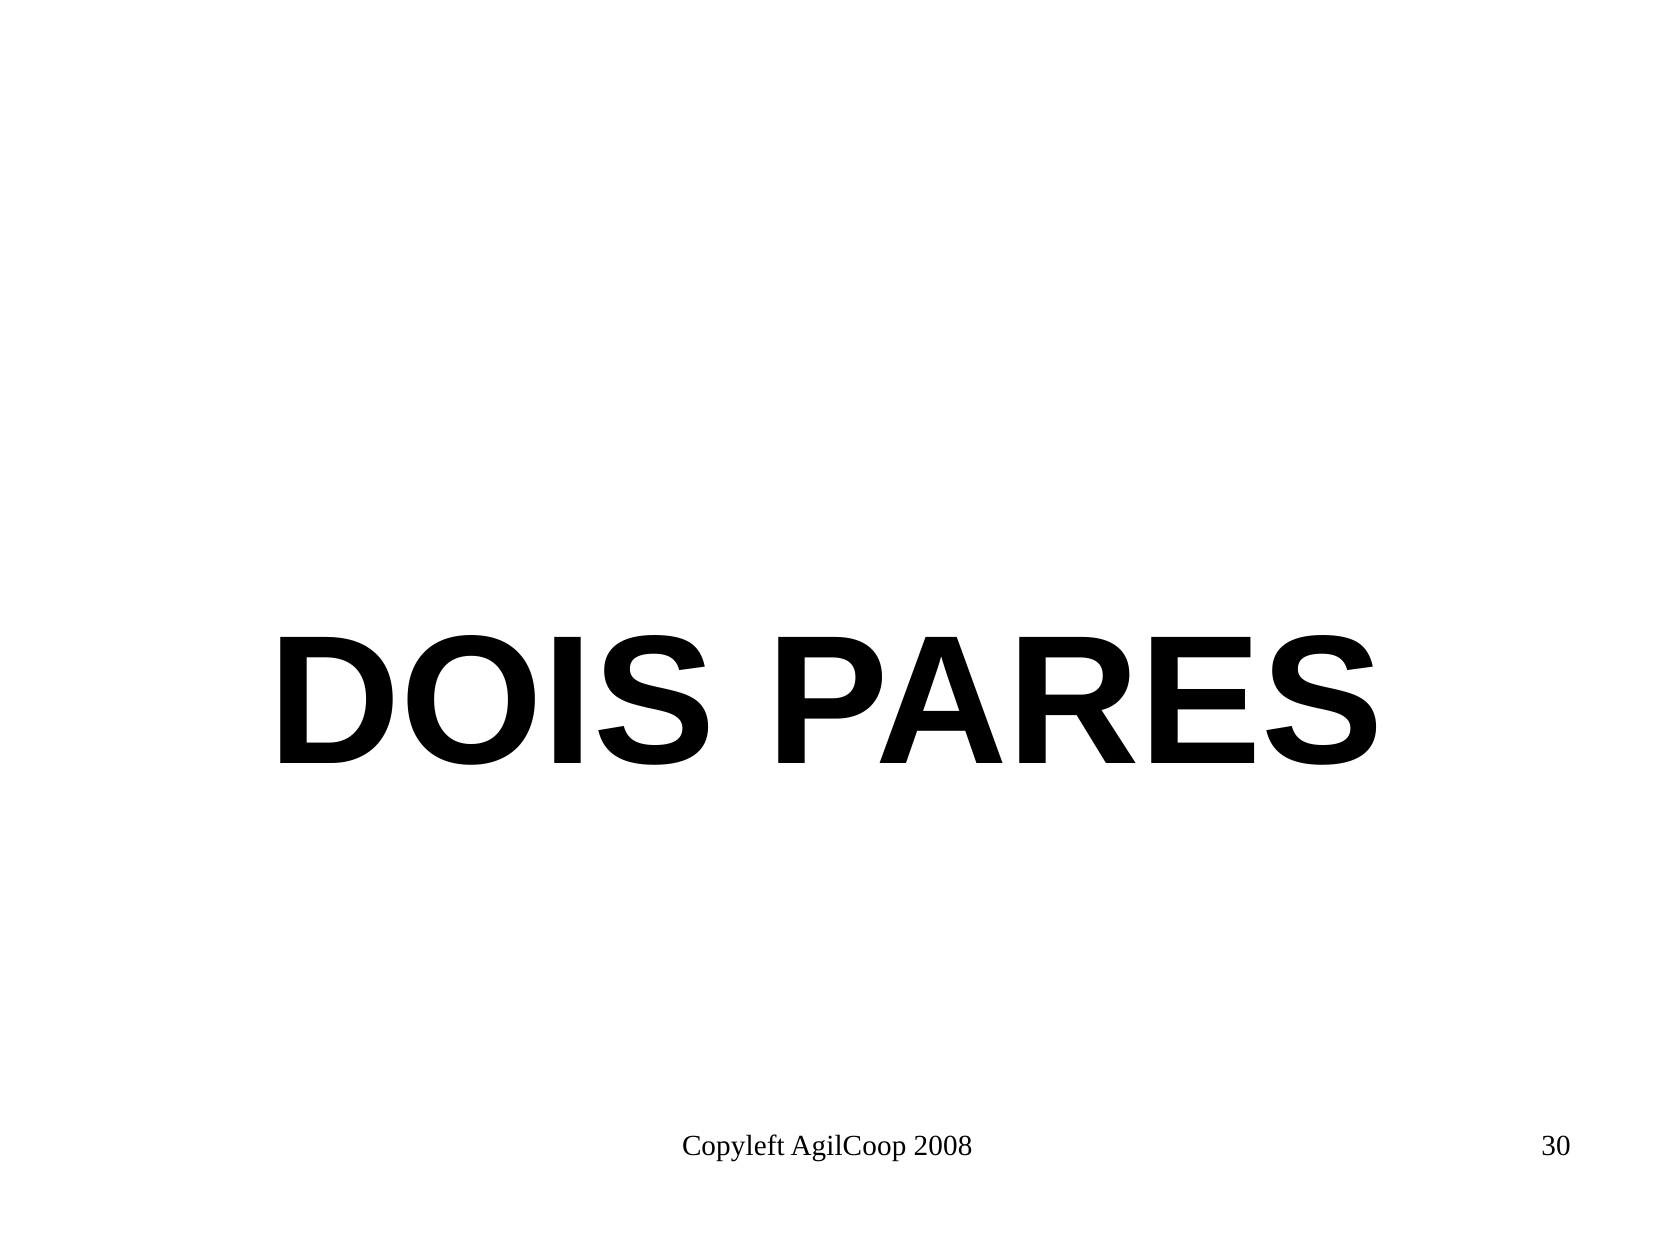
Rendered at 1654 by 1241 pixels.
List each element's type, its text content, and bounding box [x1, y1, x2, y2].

subtitle DOIS PARES [82, 297, 1571, 1102]
